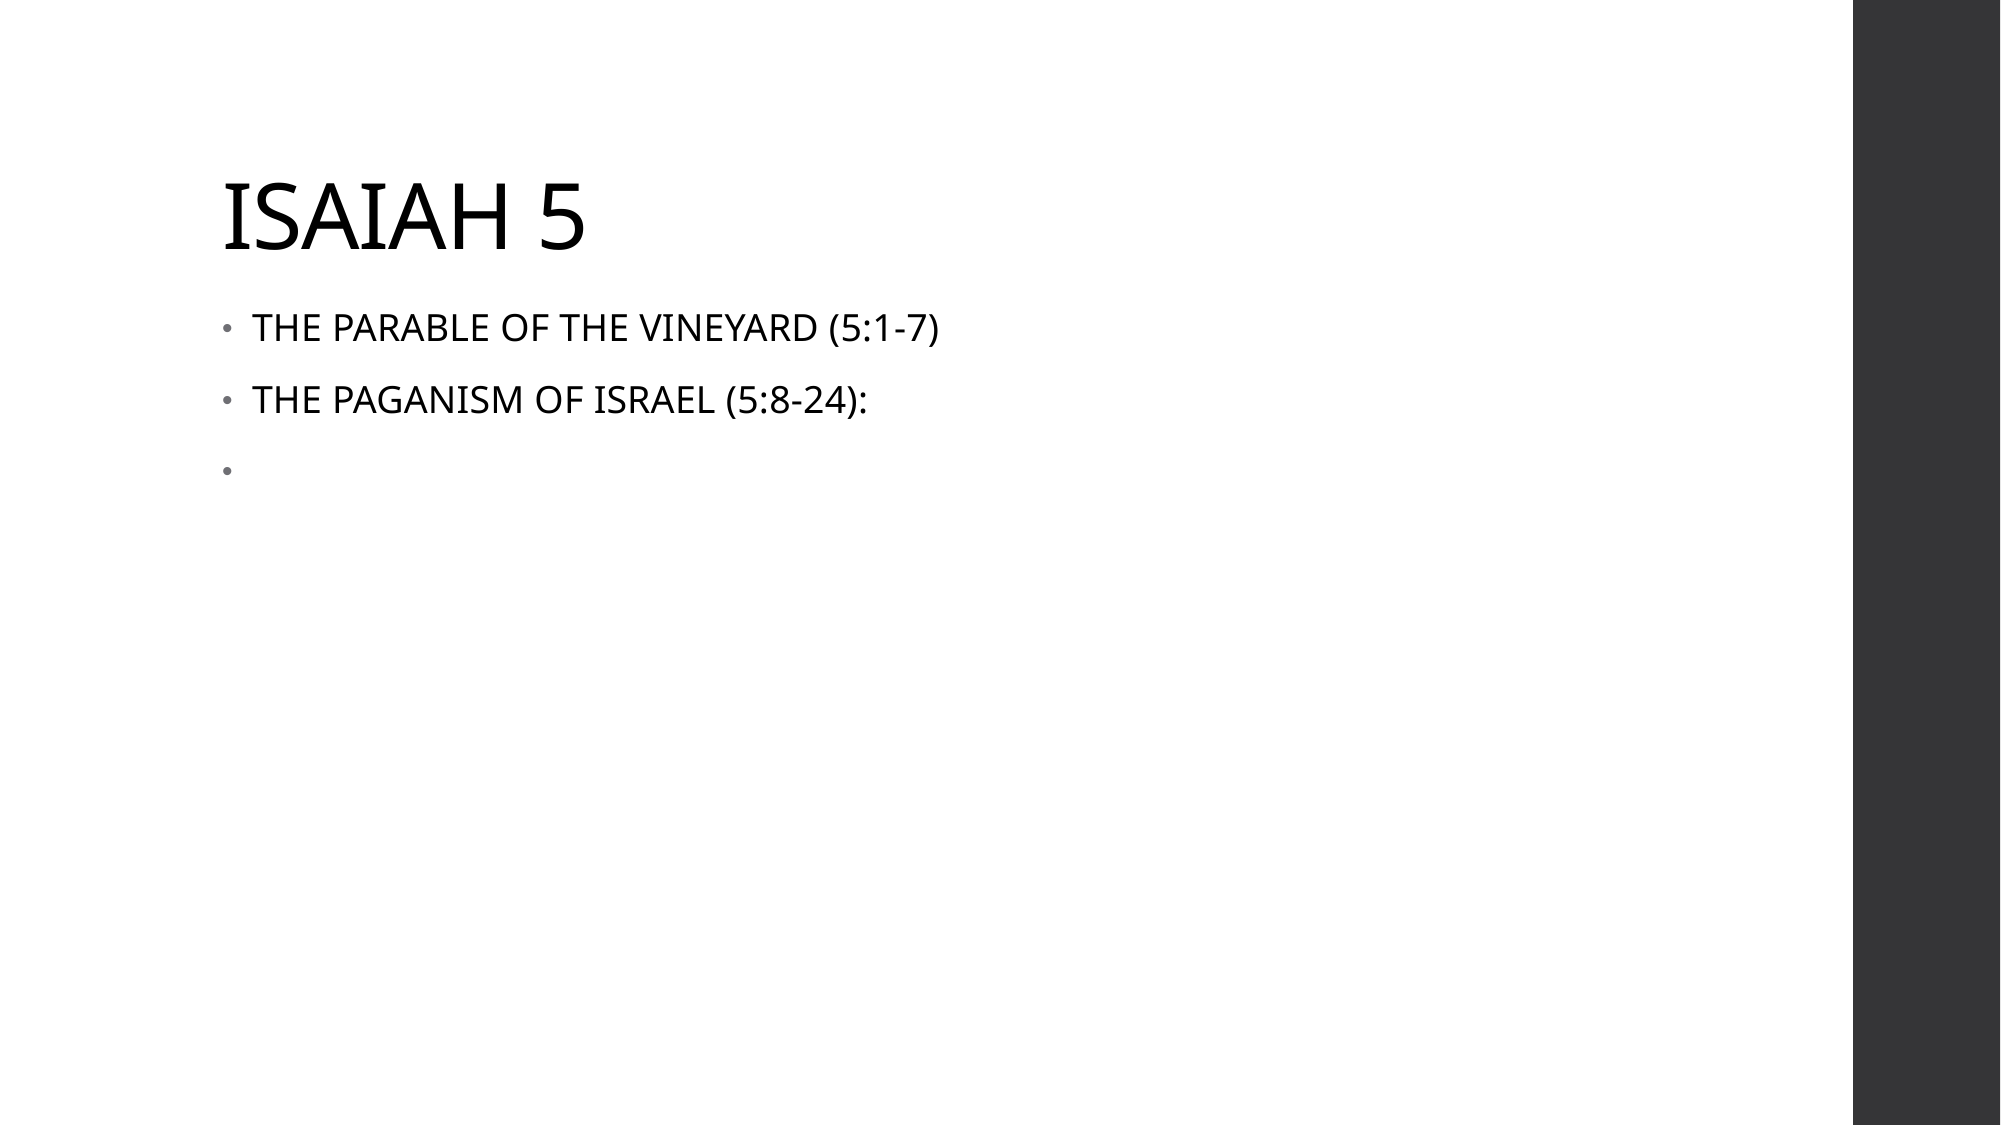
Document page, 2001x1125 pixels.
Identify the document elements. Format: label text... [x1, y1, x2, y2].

title ISAIAH 5 [206, 60, 1797, 278]
list THE PARABLE OF THE VINEYARD (5:1-7) THE PAGANISM OF ISRAEL (5:8-24): [206, 299, 1617, 1014]
